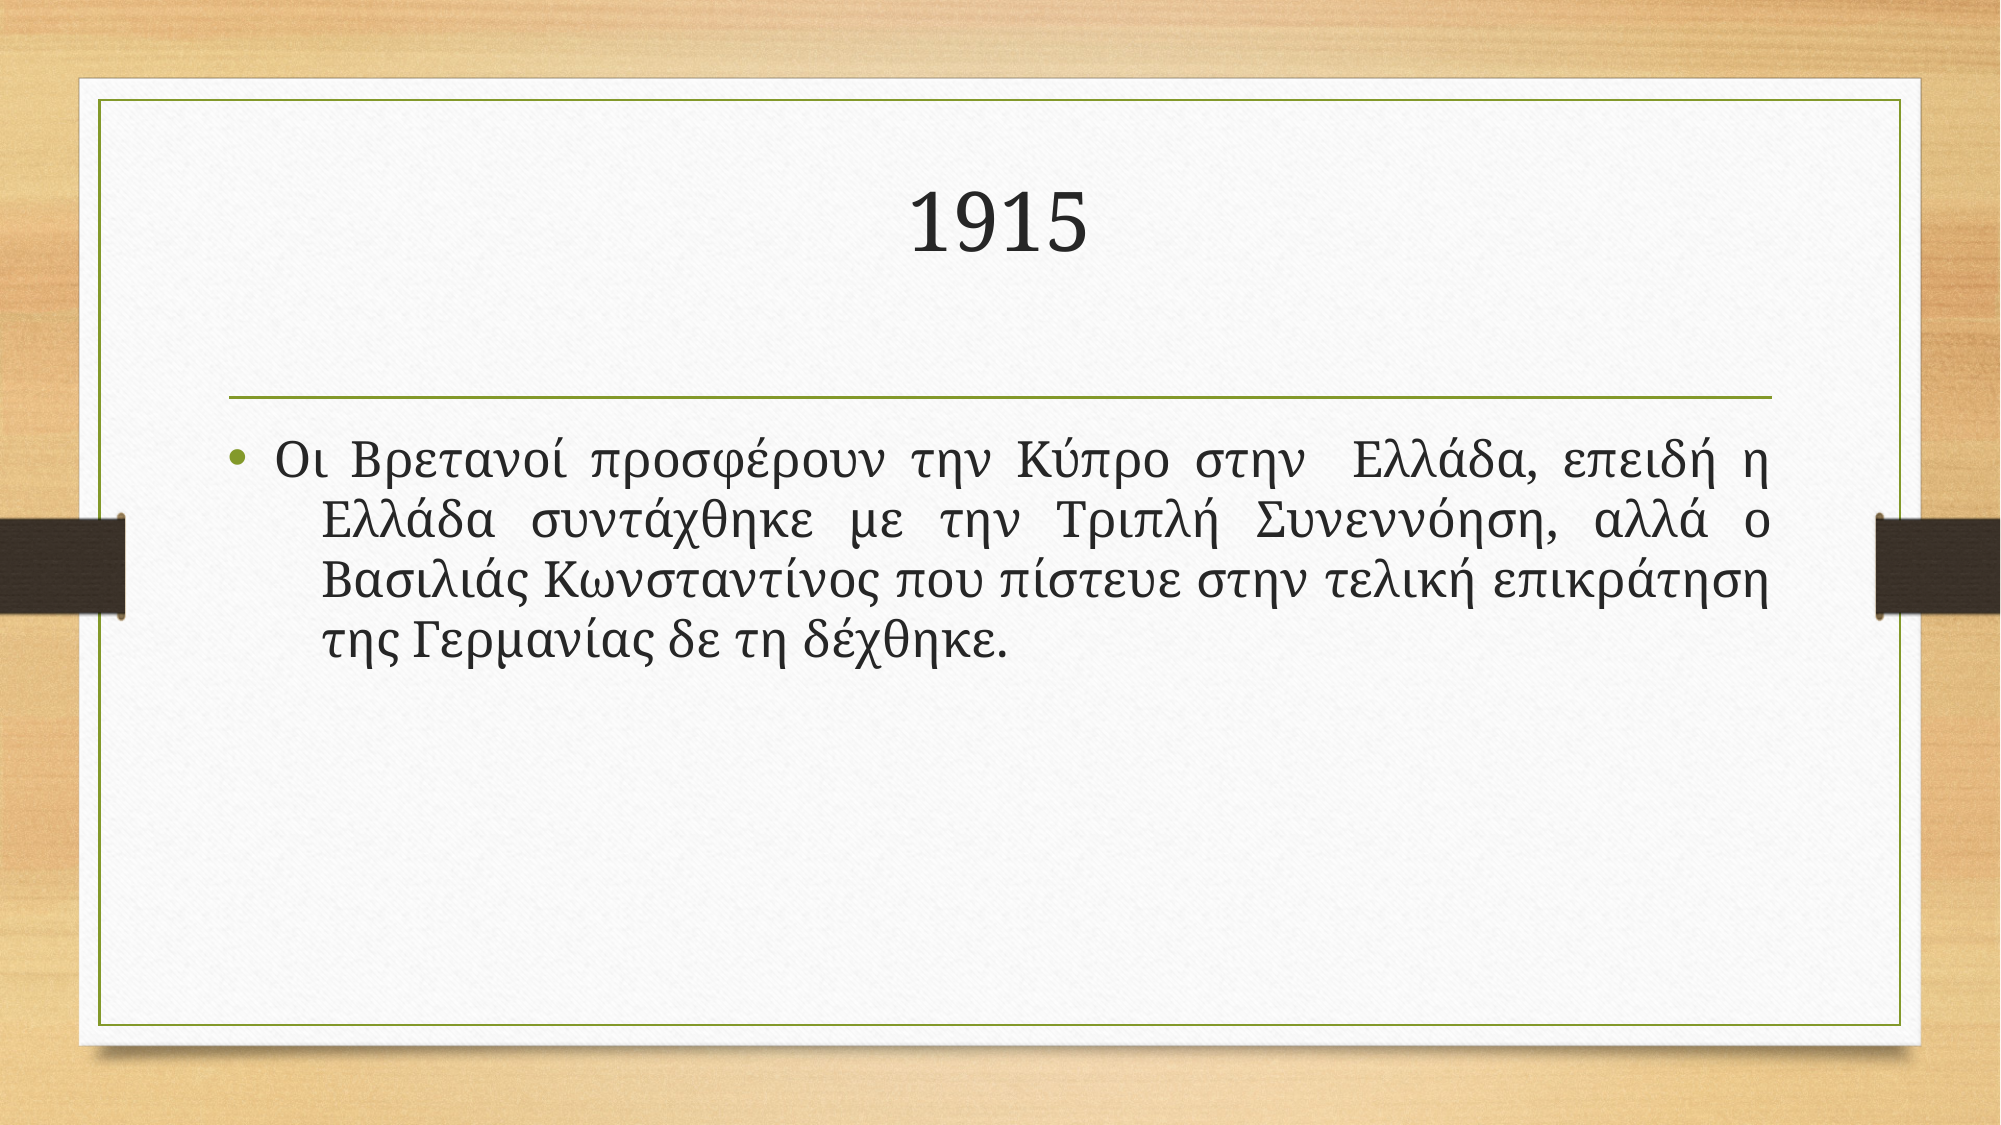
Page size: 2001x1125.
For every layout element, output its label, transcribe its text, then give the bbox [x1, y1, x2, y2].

list Οι Βρετανοί προσφέρουν την Κύπρο στην Ελλάδα, επειδή η Ελλάδα συντάχθηκε με την Τριπλή Συνεννόηση, αλλά ο Βασιλιάς Κωνσταντίνος που πίστευε στην τελική επικράτηση της Γερμανίας δε τη δέχθηκε. [212, 419, 1788, 964]
title 1915 [212, 161, 1788, 376]
